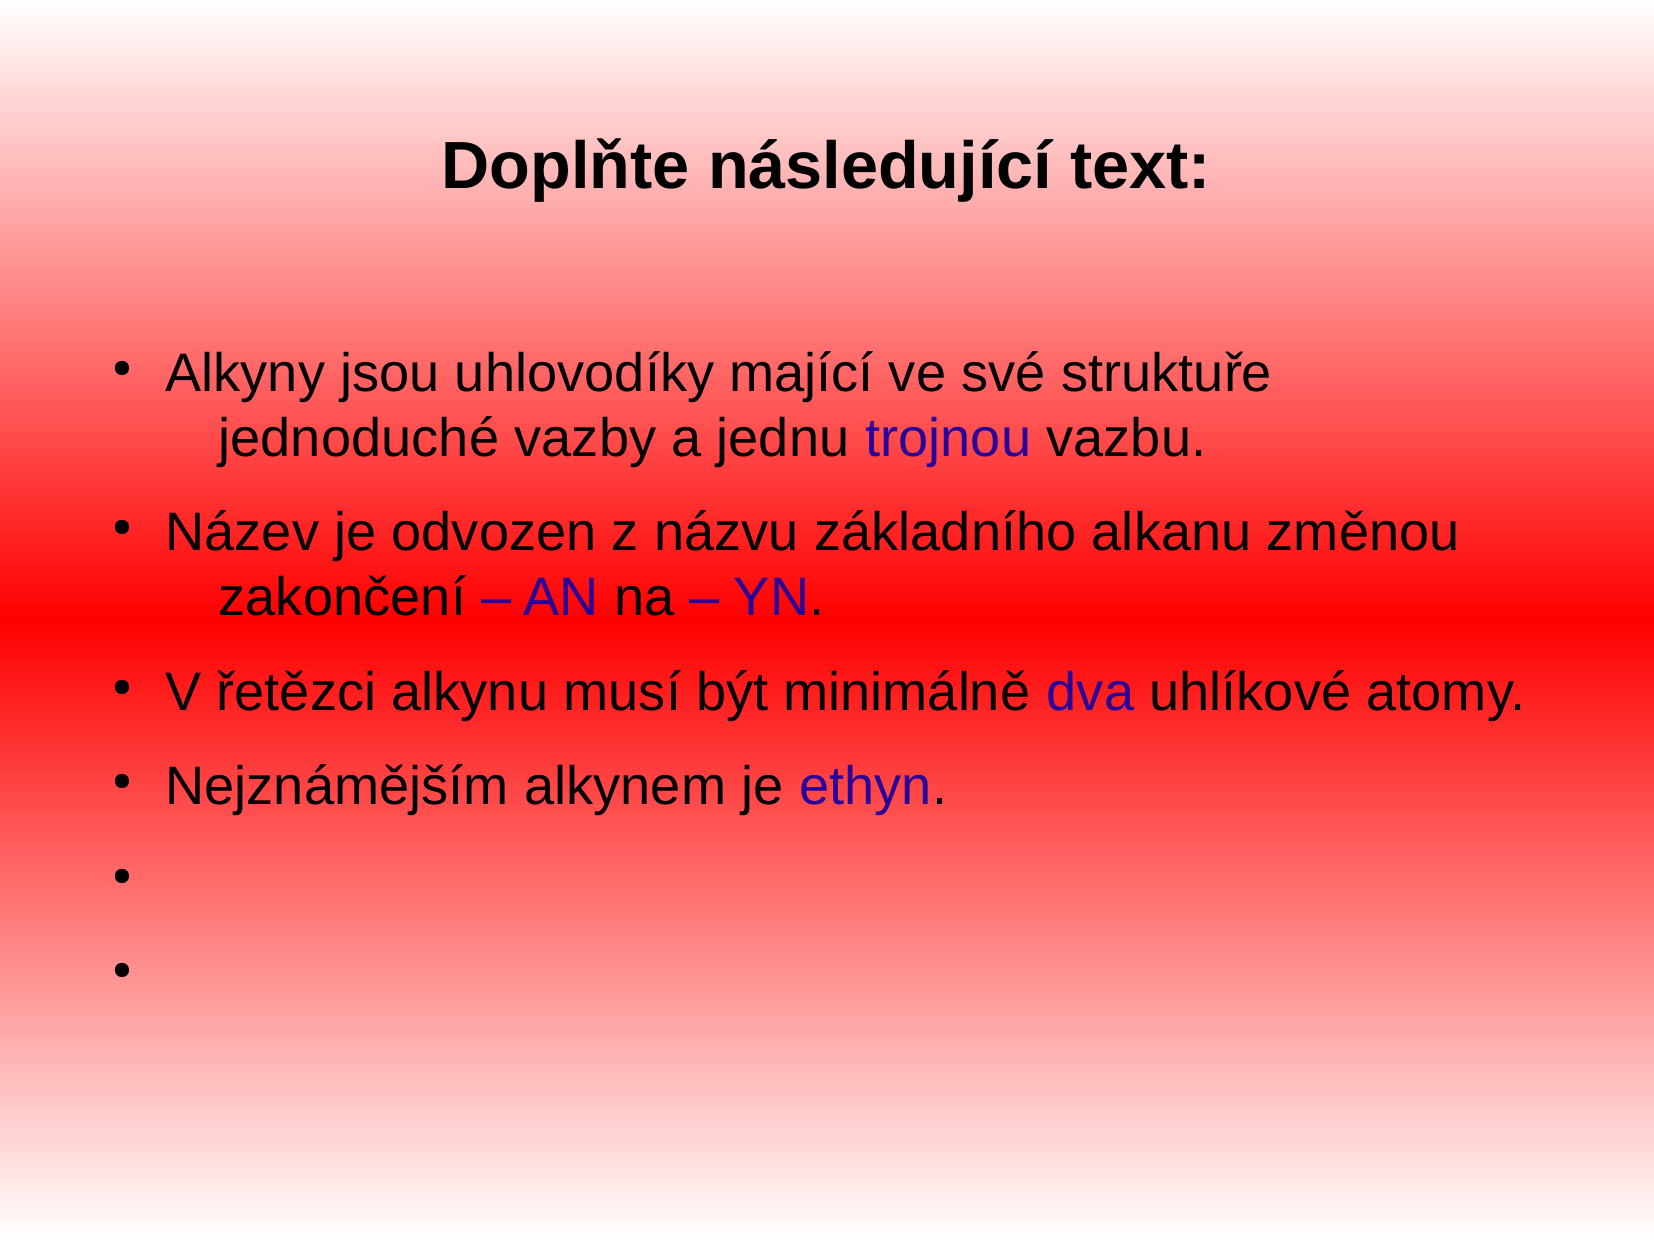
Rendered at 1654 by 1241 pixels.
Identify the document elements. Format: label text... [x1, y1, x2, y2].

title Doplňte následující text: [82, 58, 1571, 266]
list Alkyny jsou uhlovodíky mající ve své struktuře jednoduché vazby a jednu trojnou vazbu. Název je odvozen z názvu základního alkanu změnou zakončení – AN na – YN. V řetězci alkynu musí být minimálně dva uhlíkové atomy. Nejznámějším alkynem je ethyn. [76, 147, 1565, 967]
